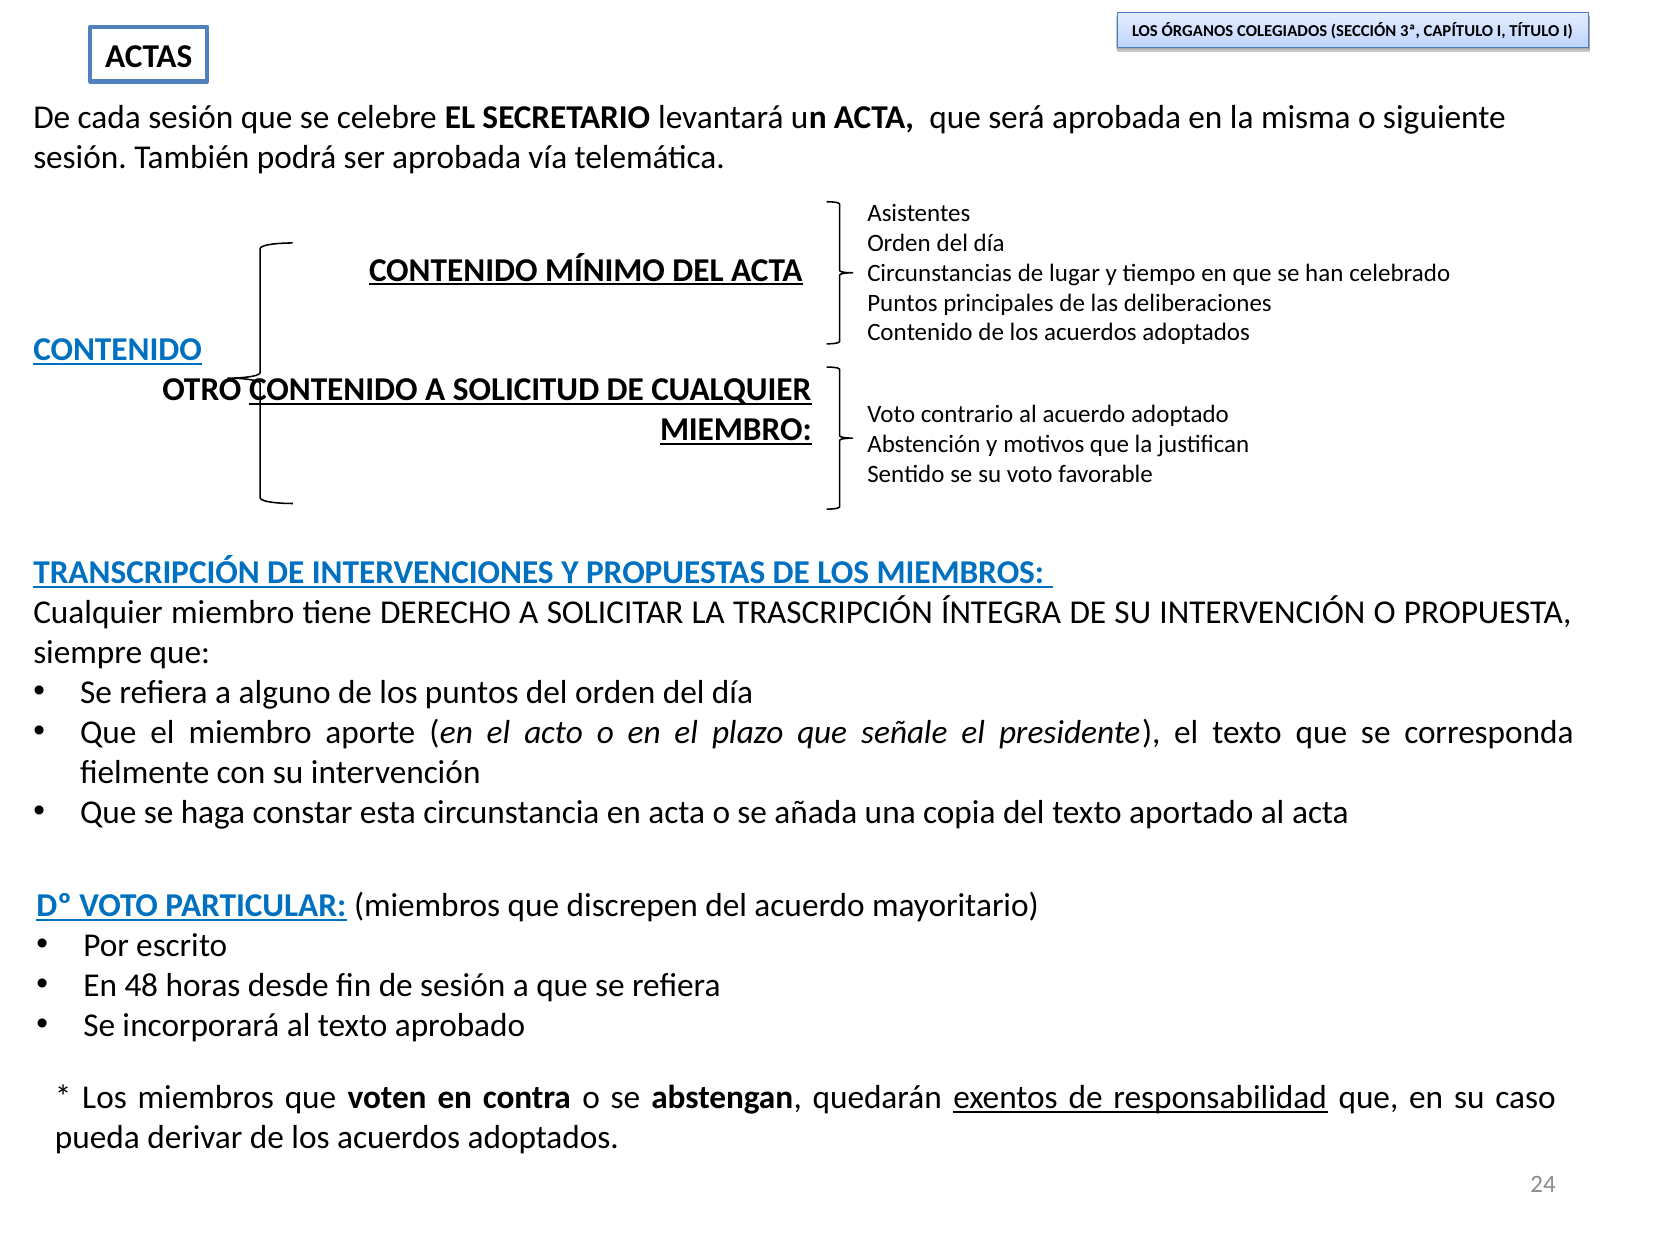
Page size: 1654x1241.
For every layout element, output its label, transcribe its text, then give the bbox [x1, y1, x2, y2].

slide_number <número> [1185, 1163, 1571, 1216]
text_box De cada sesión que se celebre EL SECRETARIO levantará un ACTA, que será aprobada en la misma o siguiente sesión. También podrá ser aprobada vía telemática. [18, 87, 1576, 223]
text_box Asistentes Orden del día Circunstancias de lugar y tiempo en que se han celebrado Puntos principales de las deliberaciones Contenido de los acuerdos adoptados [852, 223, 1564, 354]
text_box * Los miembros que voten en contra o se abstengan, quedarán exentos de responsabilidad que, en su caso pueda derivar de los acuerdos adoptados. [40, 1068, 1571, 1163]
text_box CONTENIDO MÍNIMO DEL ACTA CONTENIDO OTRO CONTENIDO A SOLICITUD DE CUALQUIER MIEMBRO: [18, 223, 827, 495]
text_box TRANSCRIPCIÓN DE INTERVENCIONES Y PROPUESTAS DE LOS MIEMBROS: Cualquier miembro tiene DERECHO A SOLICITAR LA TRASCRIPCIÓN ÍNTEGRA DE SU INTERVENCIÓN O PROPUESTA, siempre que: Se refiera a alguno de los puntos del orden del día Que el miembro aporte (en el acto o en el plazo que señale el presidente), el texto que se corresponda fielmente con su intervención Que se haga constar esta circunstancia en acta o se añada una copia del texto aportado al acta [18, 542, 1589, 838]
text_box ACTAS [90, 26, 208, 82]
text_box Voto contrario al acuerdo adoptado Abstención y motivos que la justifican Sentido se su voto favorable [852, 390, 1344, 496]
text_box Dº VOTO PARTICULAR: (miembros que discrepen del acuerdo mayoritario) Por escrito En 48 horas desde fin de sesión a que se refiera Se incorporará al texto aprobado [21, 876, 1579, 1051]
text_box LOS ÓRGANOS COLEGIADOS (SECCIÓN 3ª, CAPÍTULO I, TÍTULO I) [1117, 12, 1589, 48]
